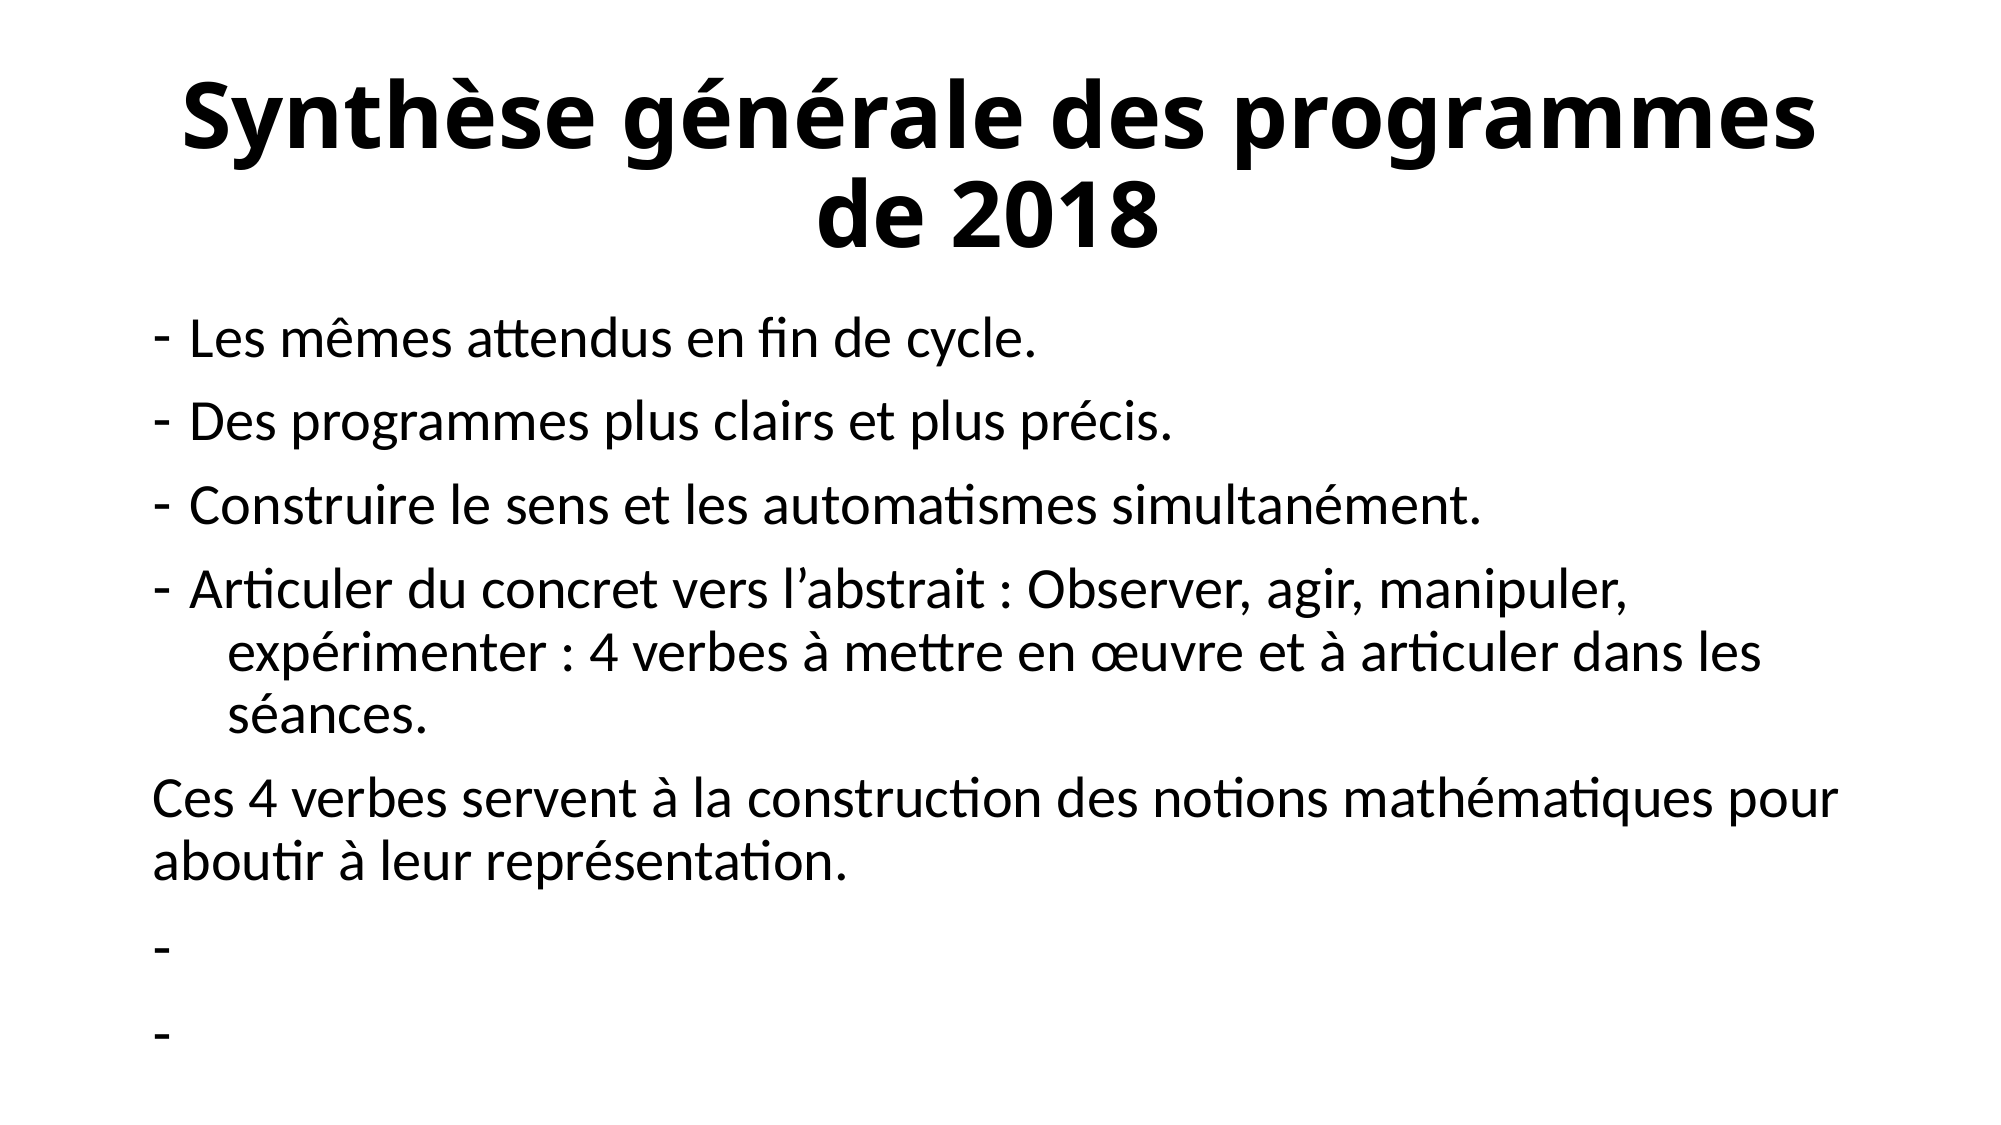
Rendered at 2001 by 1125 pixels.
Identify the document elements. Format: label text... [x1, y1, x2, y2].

list Les mêmes attendus en fin de cycle. Des programmes plus clairs et plus précis. Construire le sens et les automatismes simultanément. Articuler du concret vers l’abstrait : Observer, agir, manipuler, expérimenter : 4 verbes à mettre en œuvre et à articuler dans les séances. Ces 4 verbes servent à la construction des notions mathématiques pour aboutir à leur représentation. [137, 299, 1863, 1014]
title Synthèse générale des programmes de 2018 [137, 59, 1863, 278]
